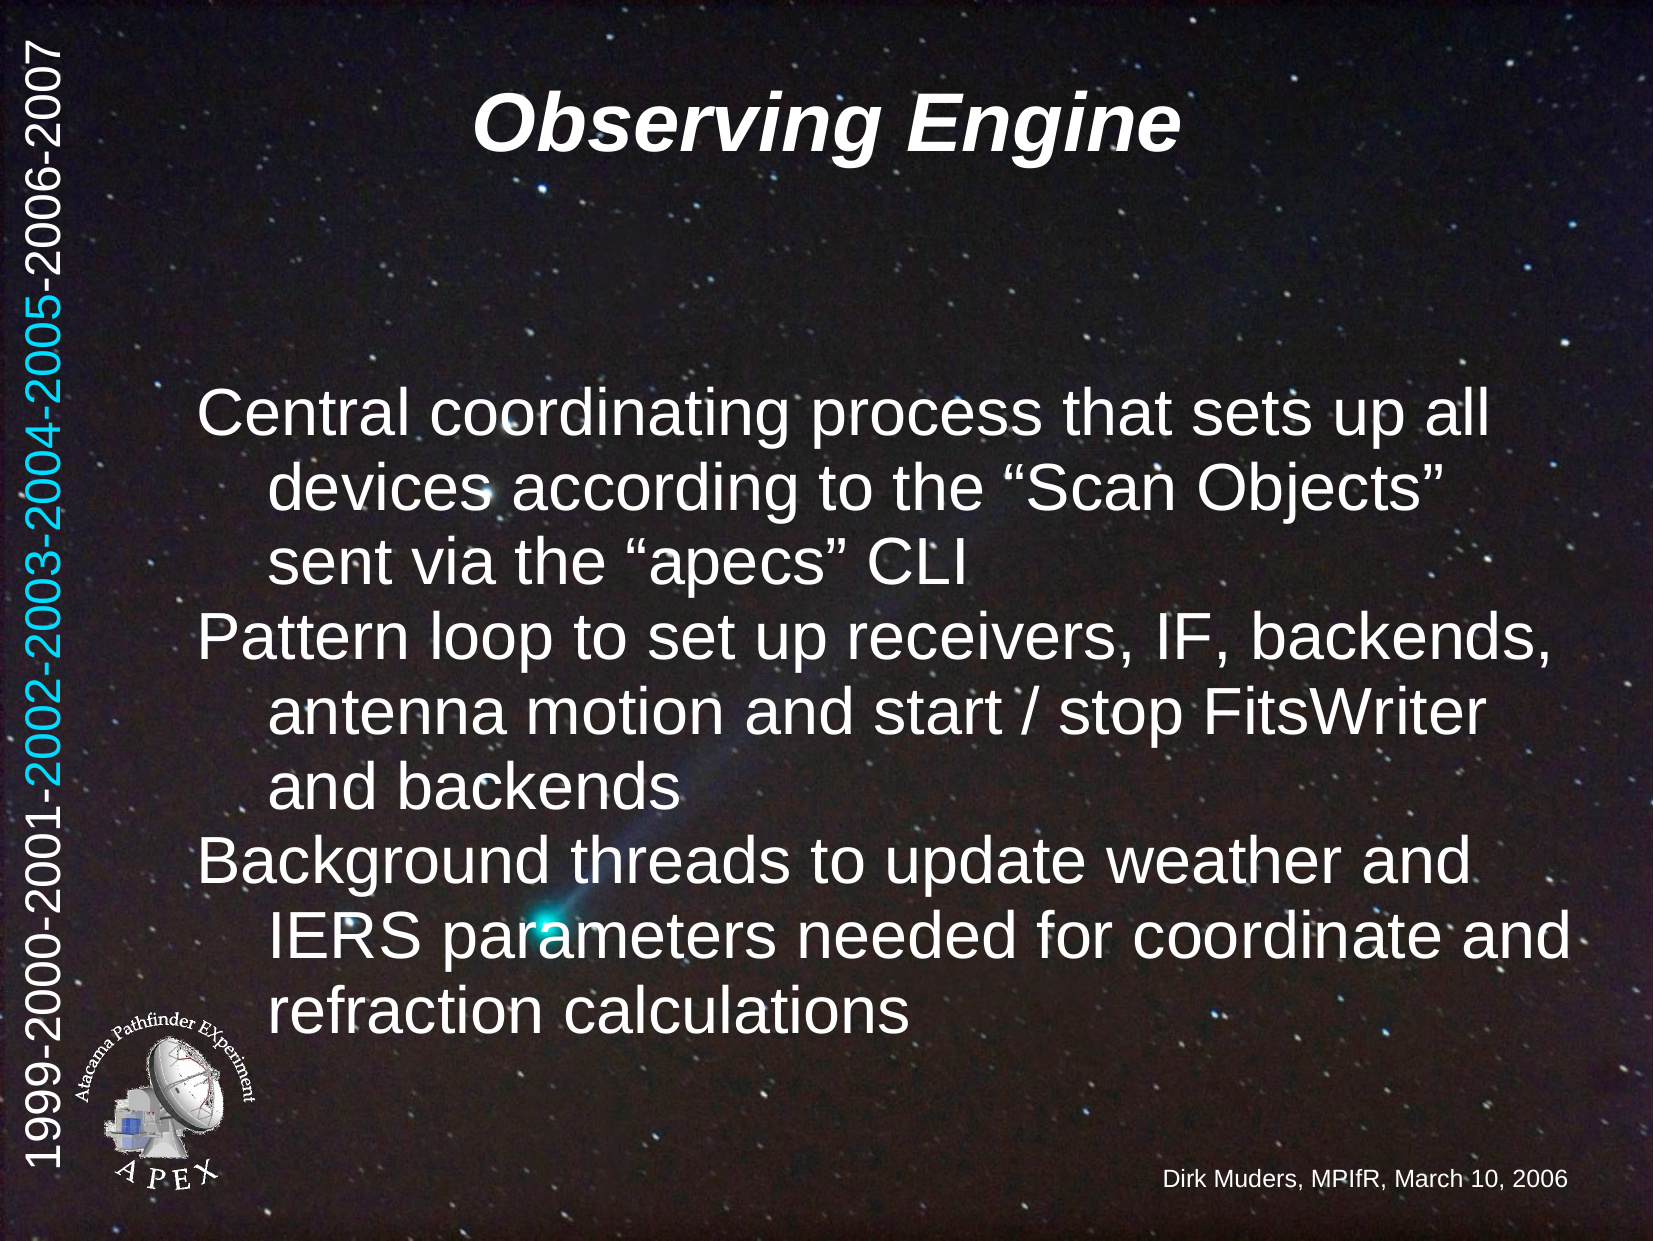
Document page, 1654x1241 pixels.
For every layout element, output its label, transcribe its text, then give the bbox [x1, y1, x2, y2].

picture [0, 0, 1653, 1241]
text_box 1999-2000-2001-2002-2003-2004-2005-2006-2007 [14, 38, 76, 1172]
title Observing Engine [121, 19, 1535, 227]
list Central coordinating process that sets up all devices according to the “Scan Objects” sent via the “apecs” CLI Pattern loop to set up receivers, IF, backends, antenna motion and start / stop FitsWriter and backends Background threads to update weather and IERS parameters needed for coordinate and refraction calculations [184, 374, 1576, 1156]
